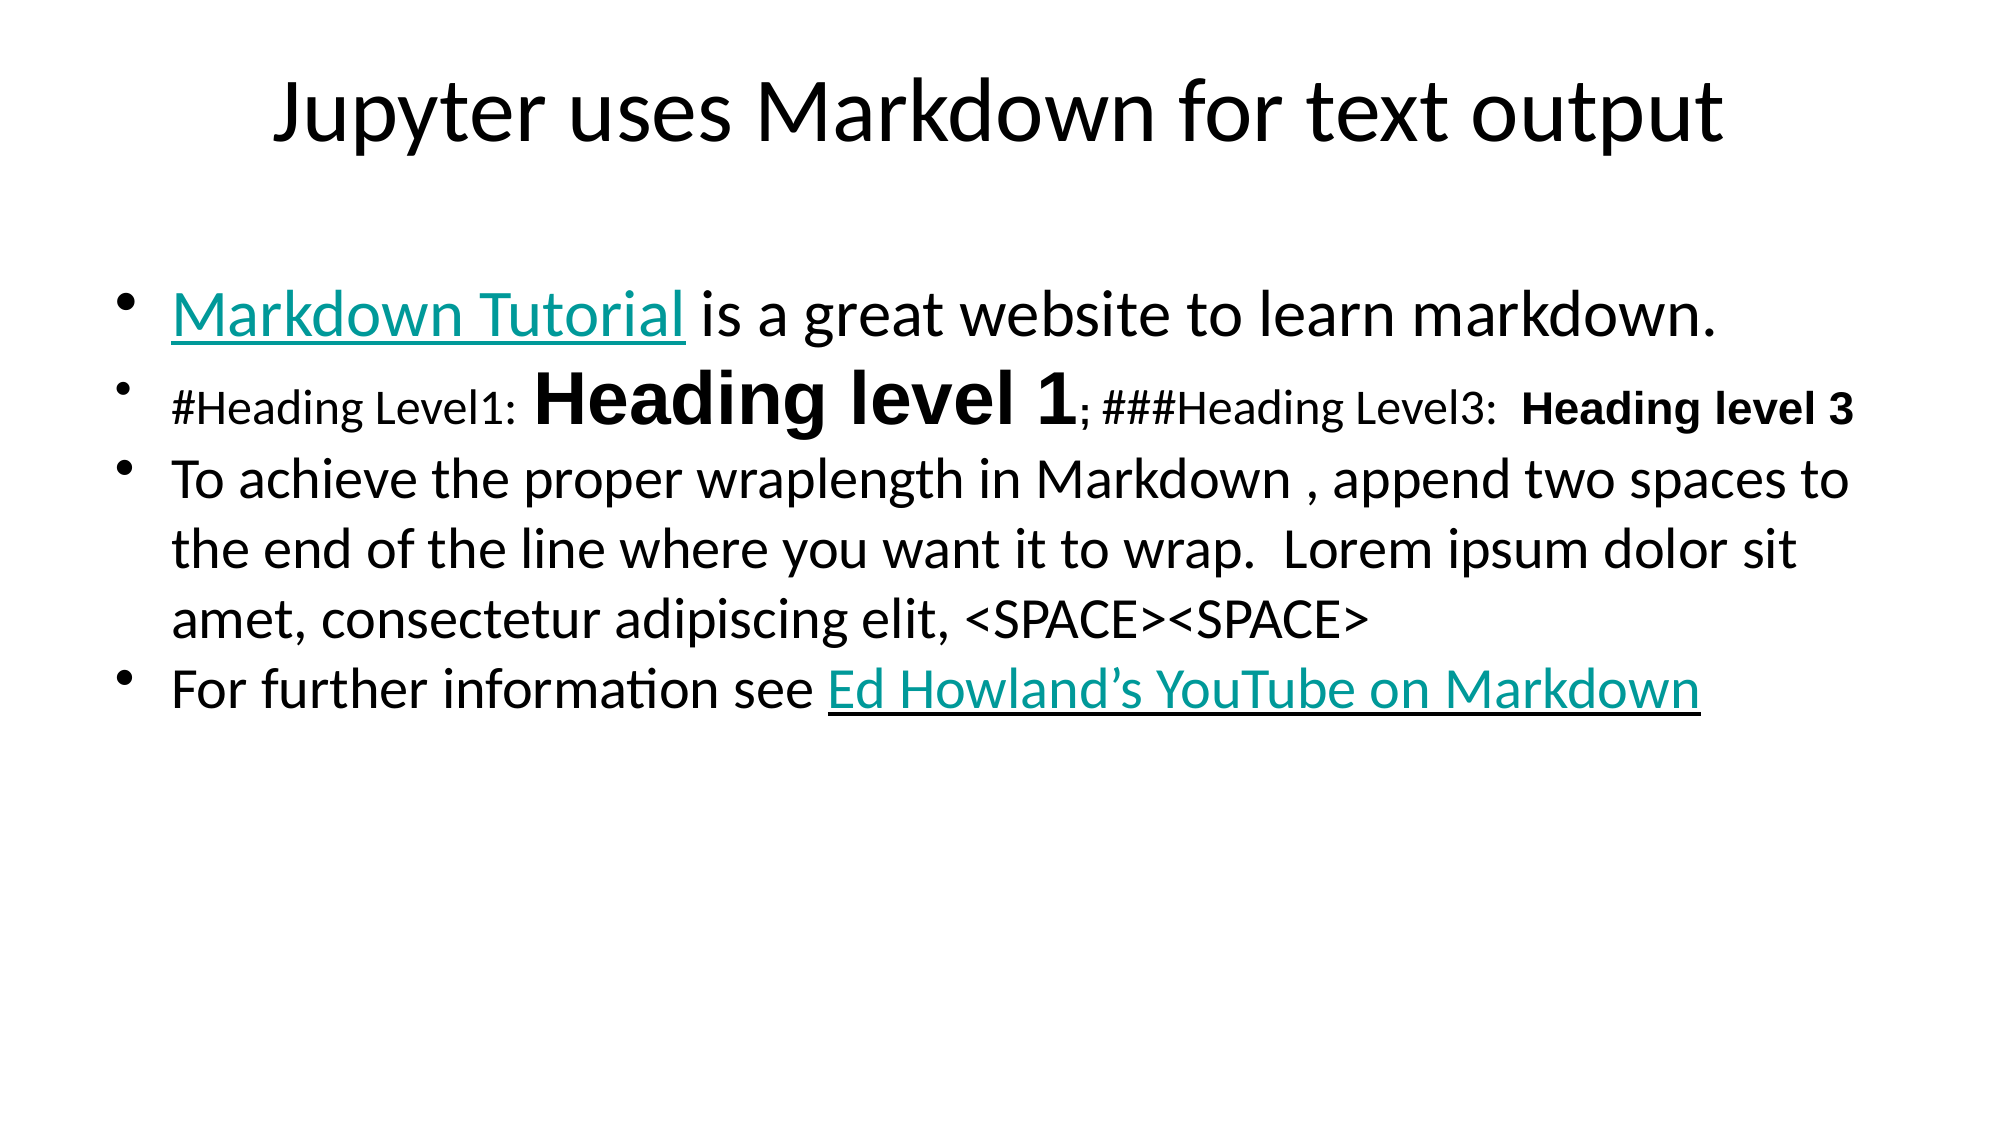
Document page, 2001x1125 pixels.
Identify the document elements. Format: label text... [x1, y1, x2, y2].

list Markdown Tutorial is a great website to learn markdown. #Heading Level1: Heading level 1; ###Heading Level3: Heading level 3 To achieve the proper wraplength in Markdown , append two spaces to the end of the line where you want it to wrap. Lorem ipsum dolor sit amet, consectetur adipiscing elit, <SPACE><SPACE> For further information see Ed Howland’s YouTube on Markdown [99, 262, 1900, 1005]
title Jupyter uses Markdown for text output [99, 45, 1900, 165]
